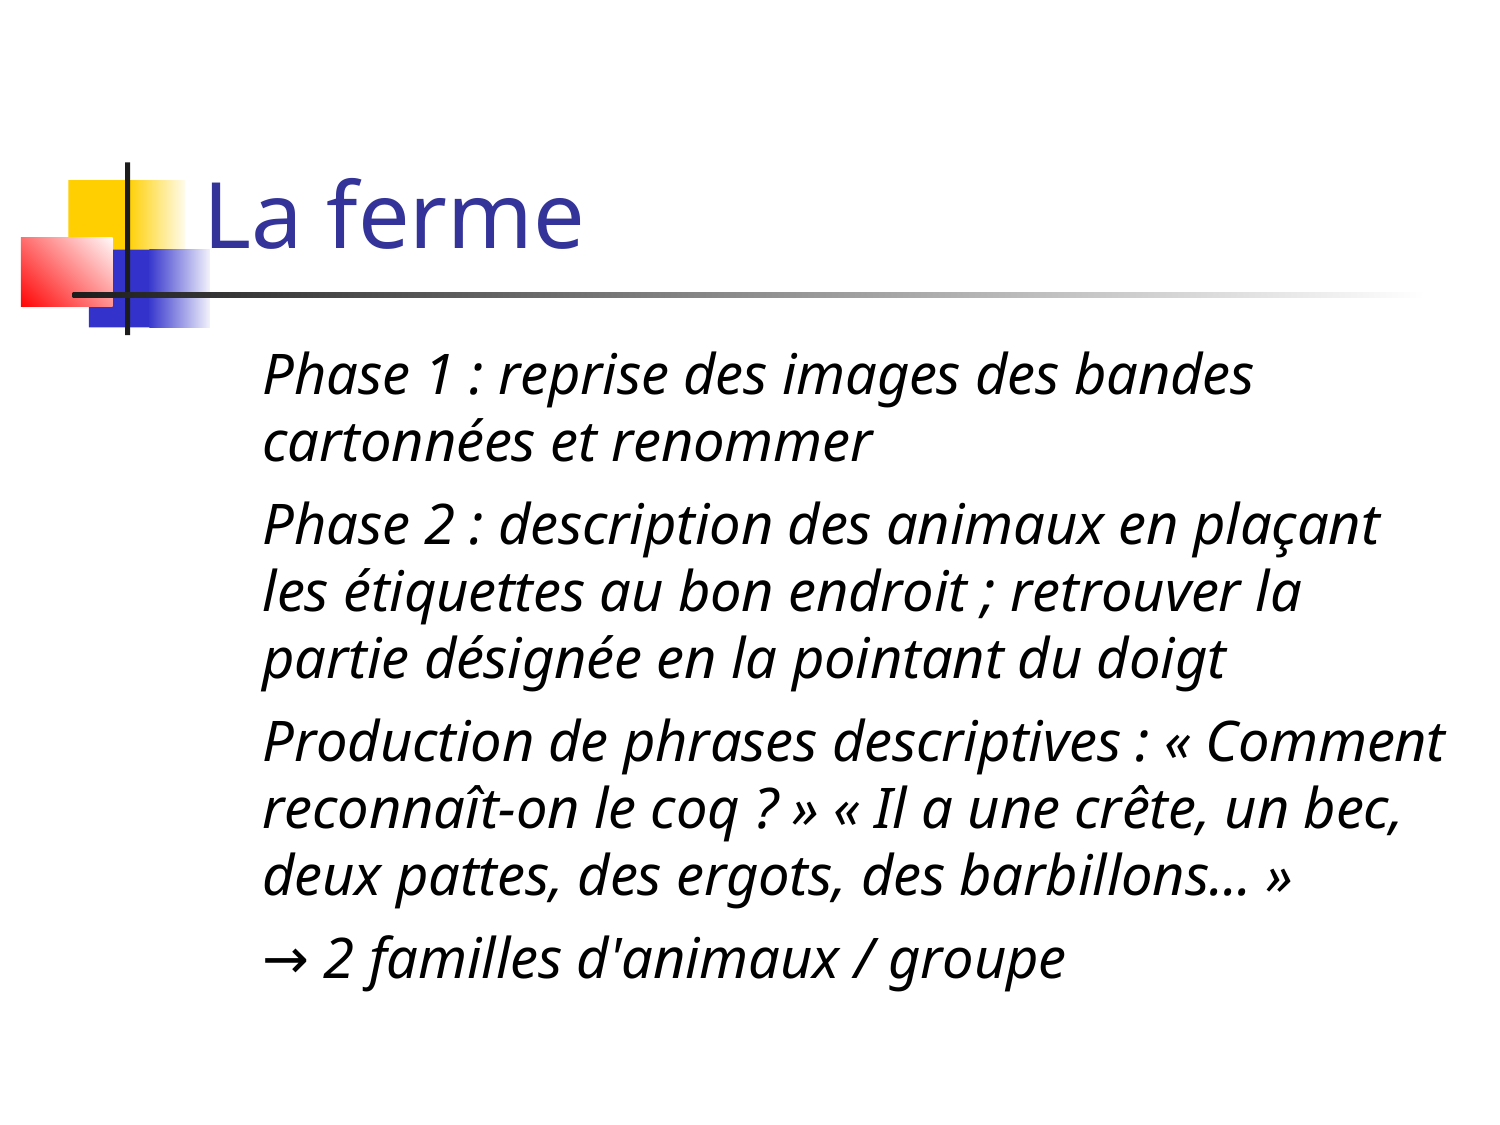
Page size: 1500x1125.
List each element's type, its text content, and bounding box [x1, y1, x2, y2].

title La ferme [188, 35, 1467, 275]
list Phase 1 : reprise des images des bandes cartonnées et renommer Phase 2 : description des animaux en plaçant les étiquettes au bon endroit ; retrouver la partie désignée en la pointant du doigt Production de phrases descriptives : « Comment reconnaît-on le coq ? » « Il a une crête, un bec, deux pattes, des ergots, des barbillons... » → 2 familles d'animaux / groupe [193, 330, 1469, 1006]
